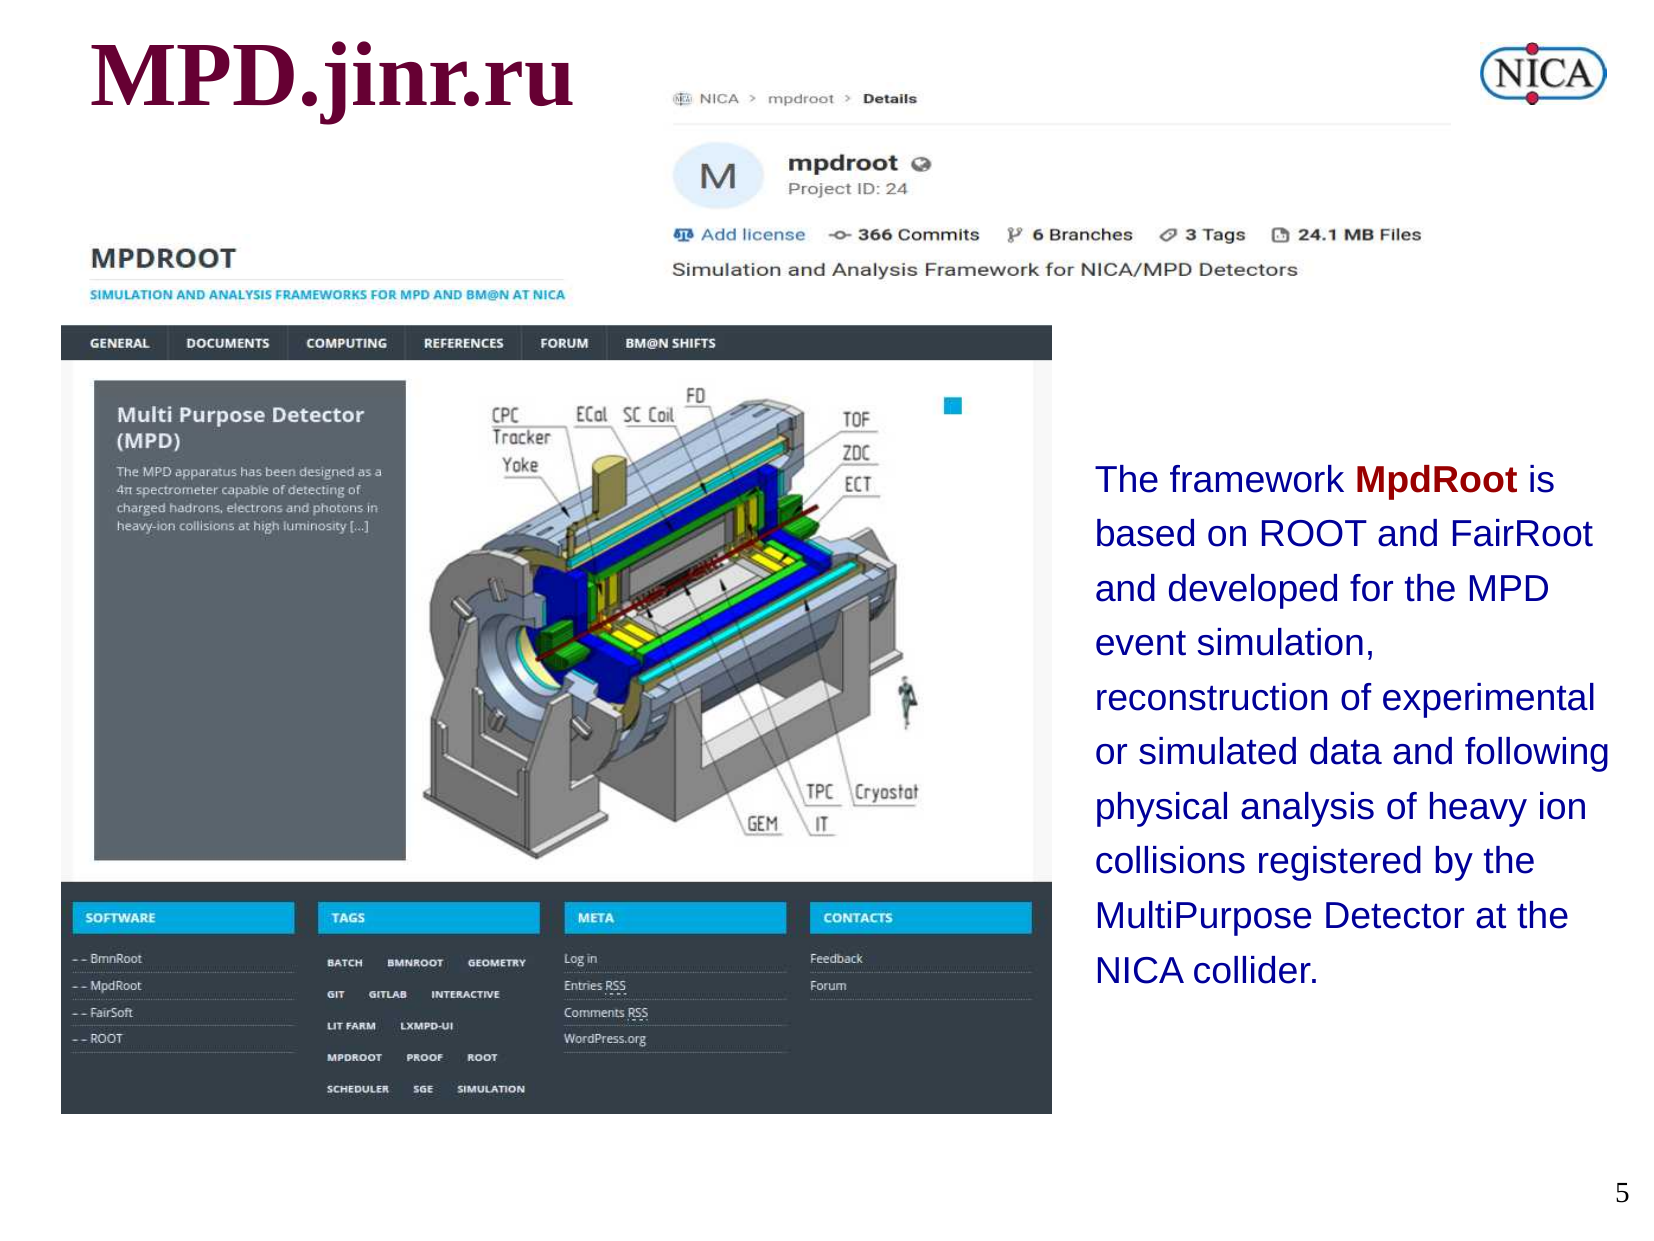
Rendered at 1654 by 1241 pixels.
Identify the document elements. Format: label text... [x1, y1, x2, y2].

picture [61, 82, 1451, 1114]
picture [1579, 42, 1607, 105]
text_box The framework MpdRoot is based on ROOT and FairRoot and developed for the MPD event simulation, reconstruction of experimental or simulated data and following physical analysis of heavy ion collisions registered by the MultiPurpose Detector at the NICA collider. [1080, 438, 1630, 1041]
title MPD.jinr.ru [90, 16, 1579, 132]
